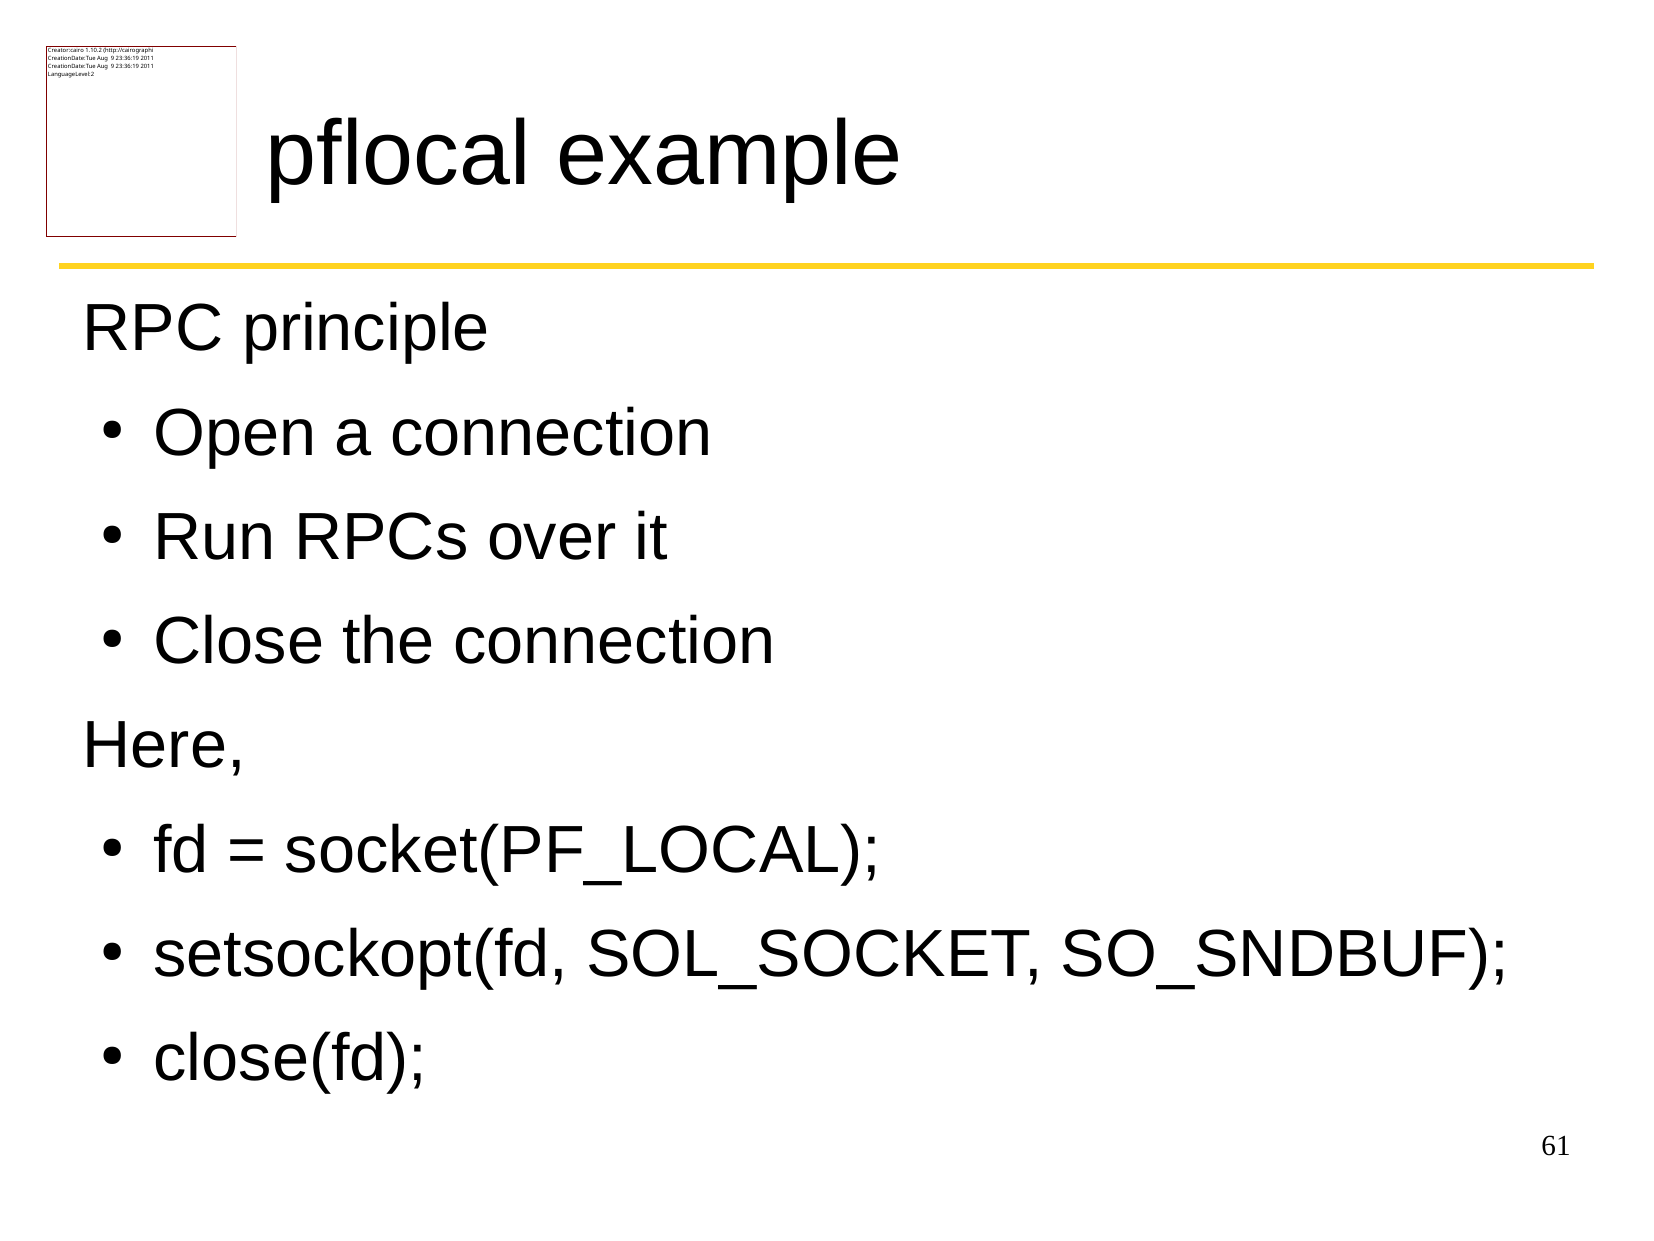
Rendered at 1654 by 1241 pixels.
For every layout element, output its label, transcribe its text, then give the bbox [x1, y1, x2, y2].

title pflocal example [265, 49, 1571, 257]
list RPC principle Open a connection Run RPCs over it Close the connection Here, fd = socket(PF_LOCAL); setsockopt(fd, SOL_SOCKET, SO_SNDBUF); close(fd); [82, 290, 1571, 1152]
